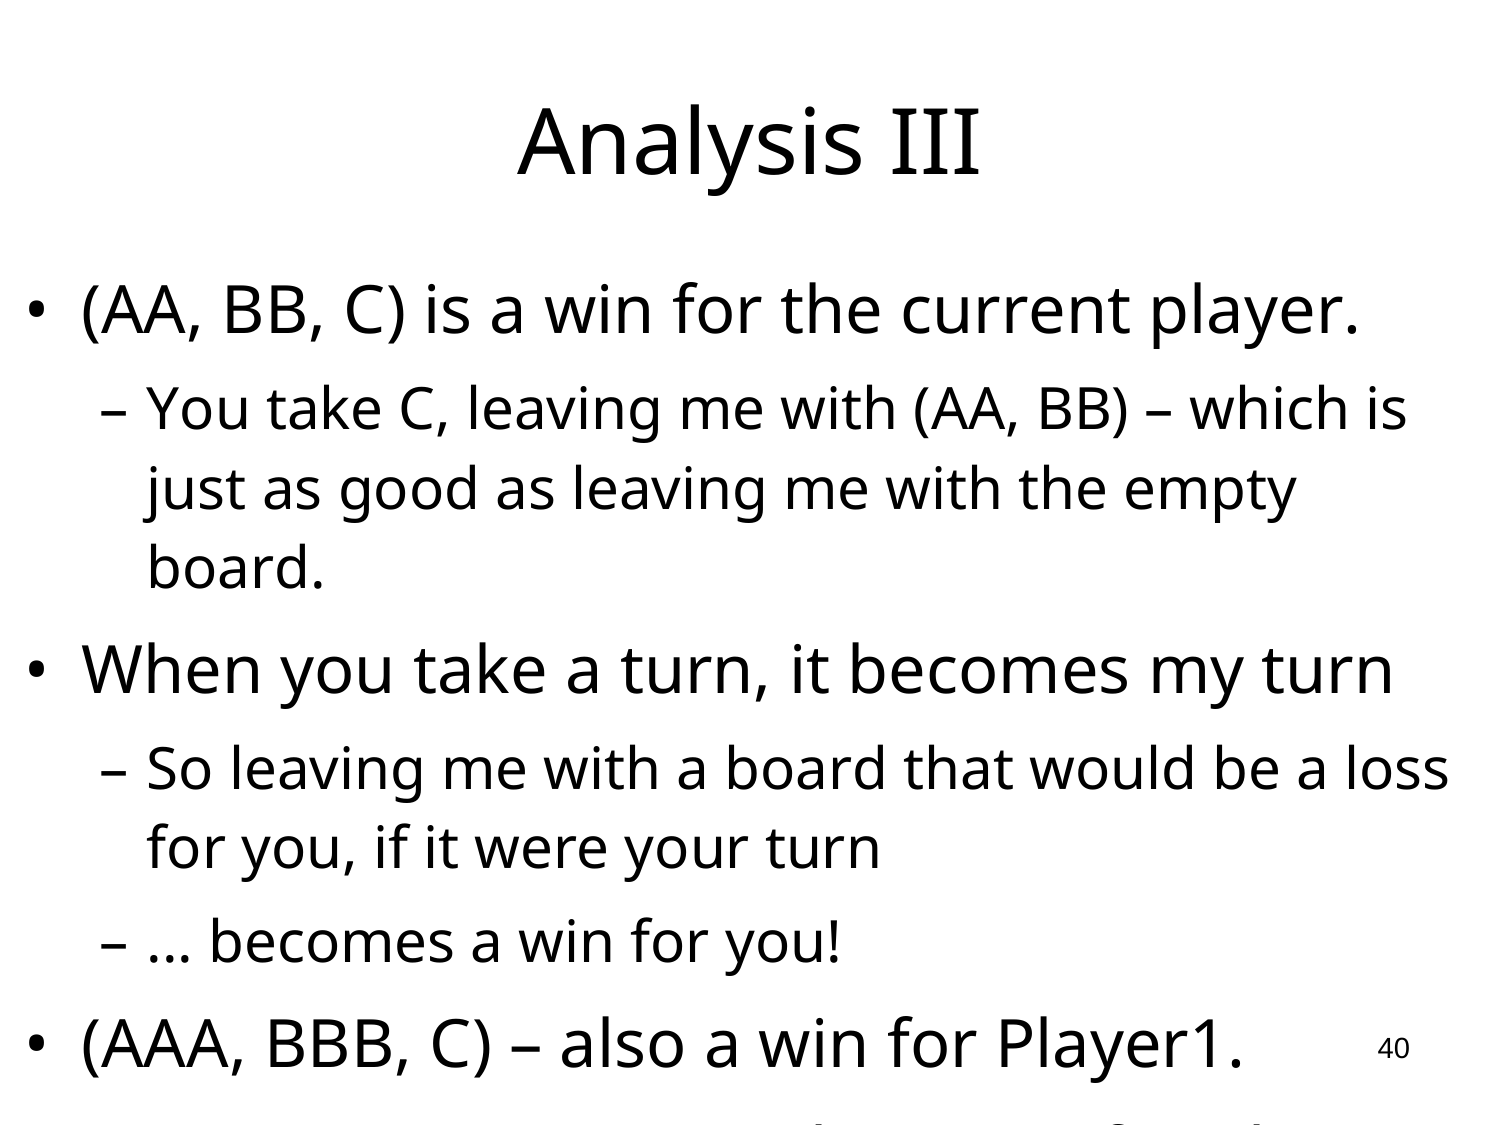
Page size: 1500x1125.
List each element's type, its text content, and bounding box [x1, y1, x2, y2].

title Analysis III [24, 45, 1476, 233]
list (AA, BB, C) is a win for the current player. You take C, leaving me with (AA, BB) – which is just as good as leaving me with the empty board. When you take a turn, it becomes my turn So leaving me with a board that would be a loss for you, if it were your turn ... becomes a win for you! (AAA, BBB, C) – also a win for Player1. (AAAA, BBBB, CCCC) – also a win for Player1. [24, 262, 1476, 1101]
